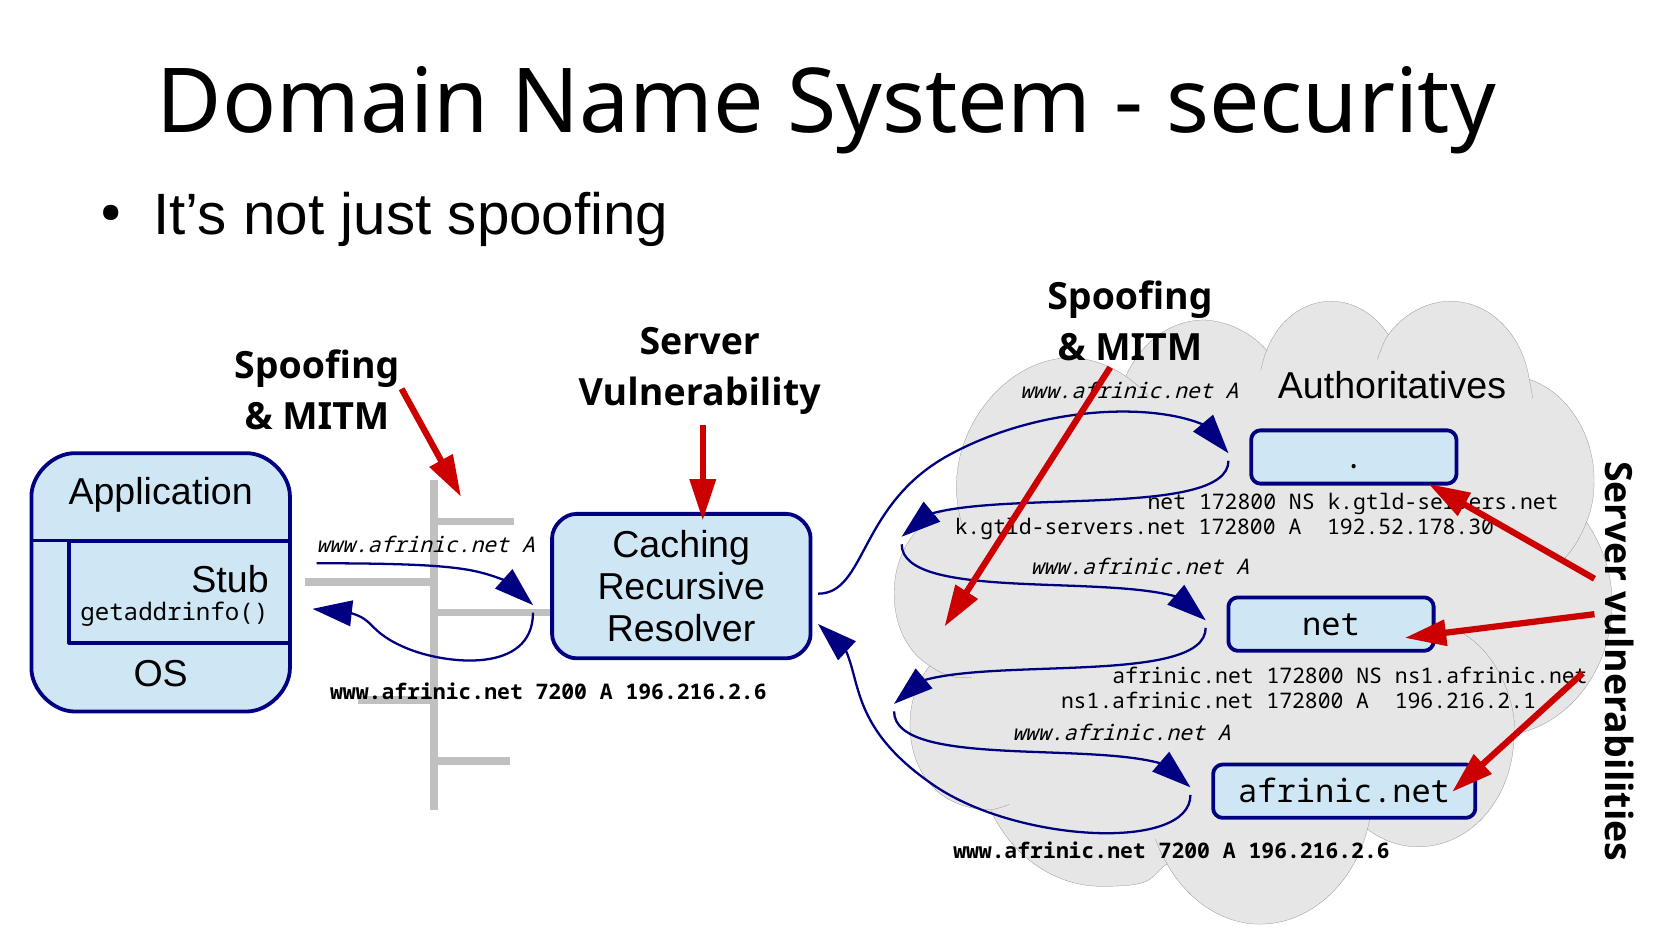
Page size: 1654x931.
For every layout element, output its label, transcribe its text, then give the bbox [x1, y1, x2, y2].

text_box Spoofing& MITM [1021, 262, 1239, 368]
text_box Server vulnerabilities [1594, 437, 1653, 886]
text_box Server Vulnerability [549, 307, 851, 409]
picture [29, 301, 1613, 925]
text_box Spoofing & MITM [208, 330, 426, 437]
list It’s not just spoofing [82, 182, 1630, 251]
title Domain Name System - security [82, 37, 1571, 182]
